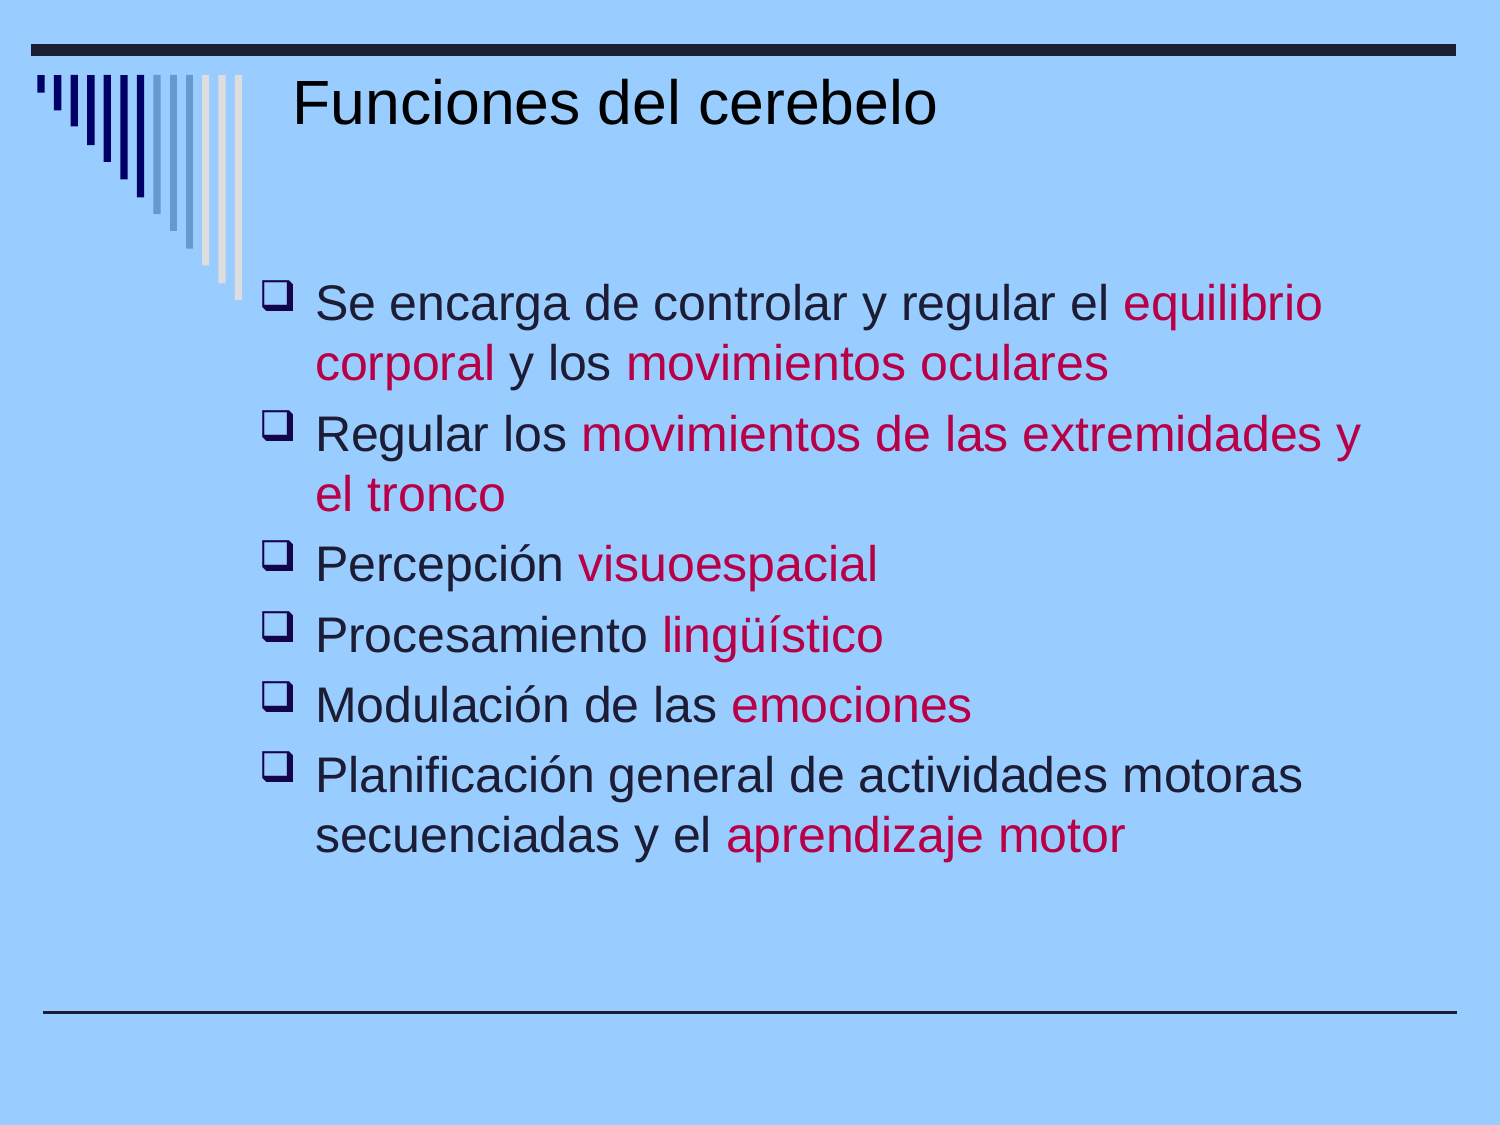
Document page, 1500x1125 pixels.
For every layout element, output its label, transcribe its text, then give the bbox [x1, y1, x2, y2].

title Funciones del cerebelo [277, 54, 1435, 243]
list Se encarga de controlar y regular el equilibrio corporal y los movimientos oculares Regular los movimientos de las extremidades y el tronco Percepción visuoespacial Procesamiento lingüístico Modulación de las emociones Planificación general de actividades motoras secuenciadas y el aprendizaje motor [243, 202, 1394, 1040]
